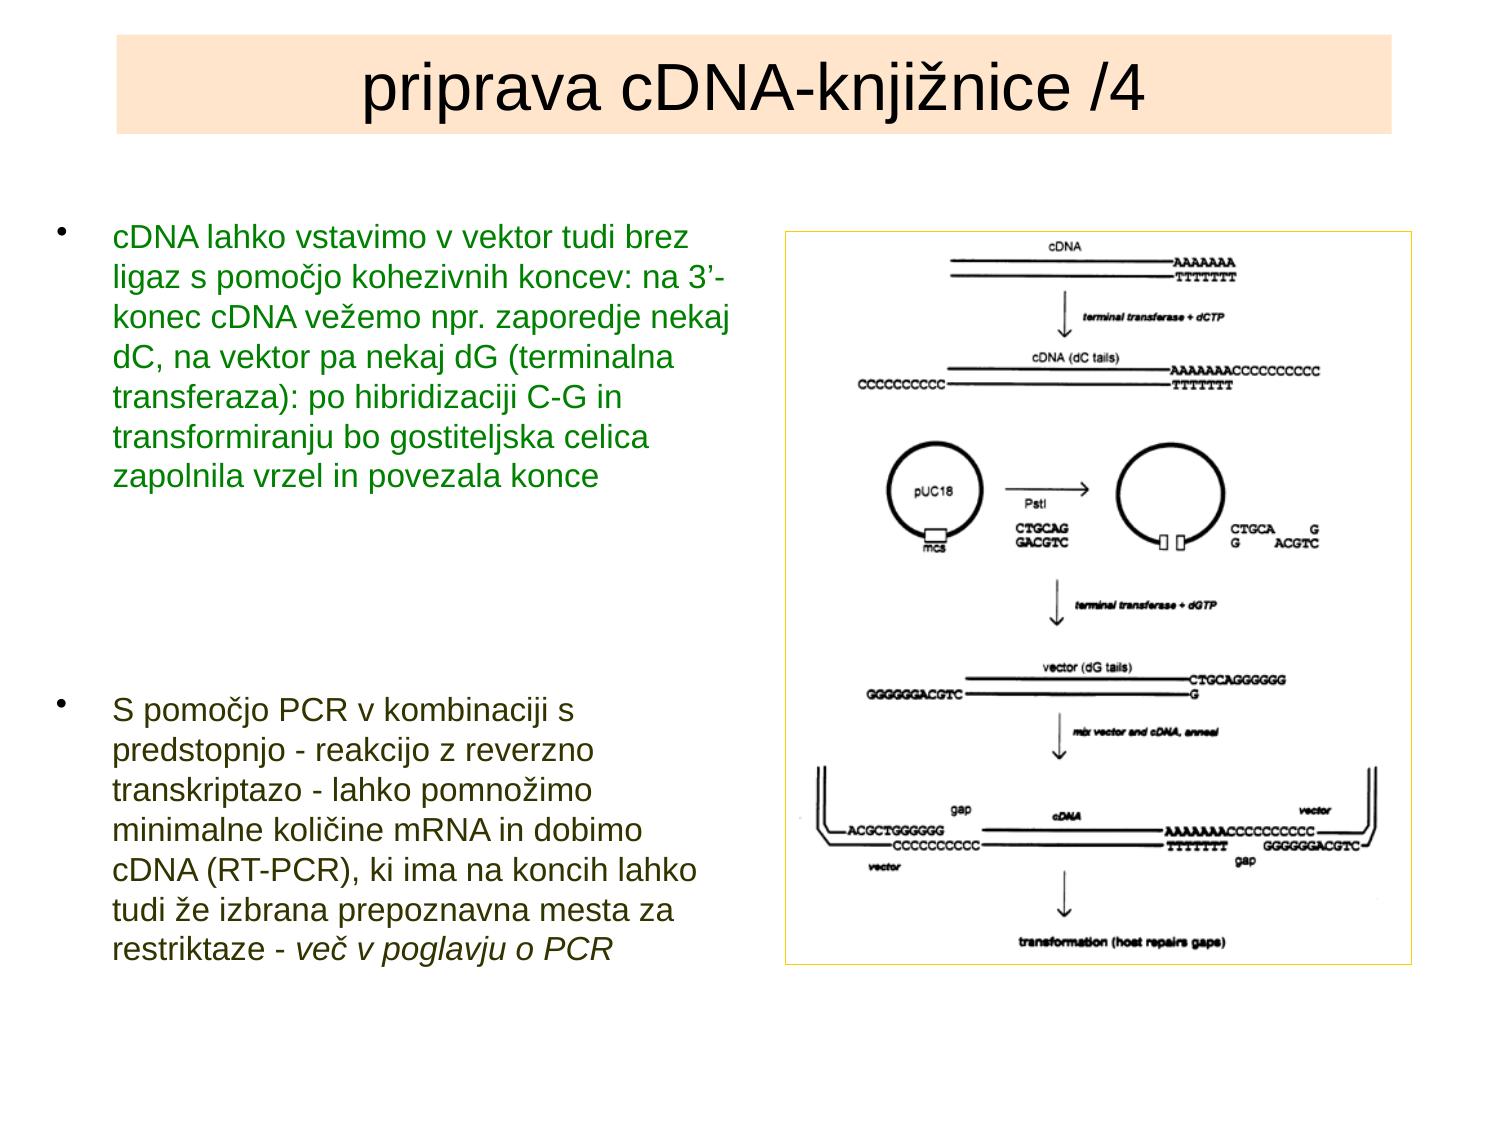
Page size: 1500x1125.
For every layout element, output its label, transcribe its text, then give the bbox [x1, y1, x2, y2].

title priprava cDNA-knjižnice /4 [116, 34, 1392, 134]
text_box S pomočjo PCR v kombinaciji s predstopnjo - reakcijo z reverzno transkriptazo - lahko pomnožimo minimalne količine mRNA in dobimo cDNA (RT-PCR), ki ima na koncih lahko tudi že izbrana prepoznavna mesta za restriktaze - več v poglavju o PCR [41, 680, 753, 1038]
picture [785, 231, 1411, 965]
list cDNA lahko vstavimo v vektor tudi brez ligaz s pomočjo kohezivnih koncev: na 3’-konec cDNA vežemo npr. zaporedje nekaj dC, na vektor pa nekaj dG (terminalna transferaza): po hibridizaciji C-G in transformiranju bo gostiteljska celica zapolnila vrzel in povezala konce [41, 208, 750, 587]
